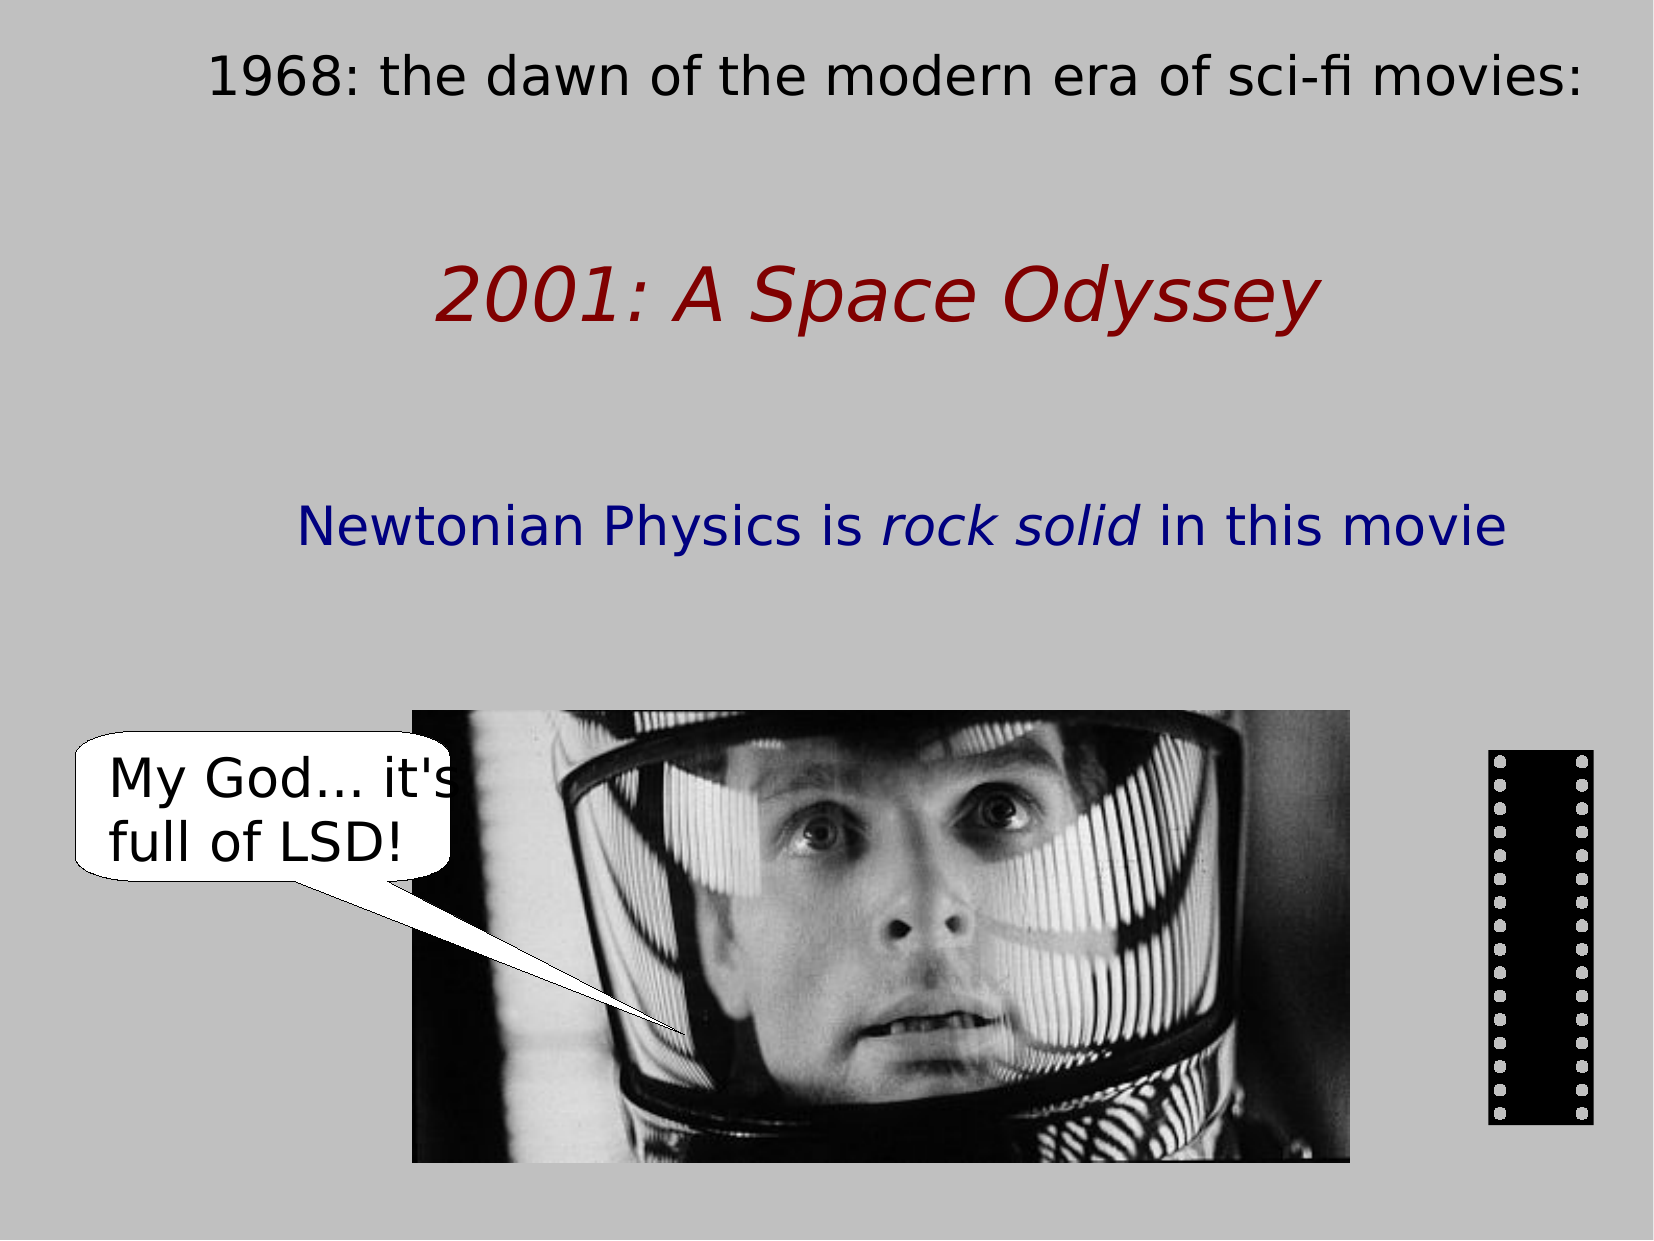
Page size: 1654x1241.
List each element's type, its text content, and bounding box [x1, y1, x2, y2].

text_box [443, 783, 451, 794]
text_box [443, 744, 451, 767]
text_box [443, 797, 451, 868]
text_box Newtonian Physics is rock solid in this movie [281, 487, 1402, 566]
text_box [443, 771, 451, 780]
text_box [1488, 750, 1594, 1126]
text_box [75, 731, 436, 874]
text_box 1968: the dawn of the modern era of sci-fi movies: [191, 37, 1463, 116]
text_box 2001: A Space Odyssey [421, 244, 1233, 348]
text_box My God... it's full of LSD! [93, 740, 443, 882]
picture [412, 710, 1350, 1163]
text_box [296, 882, 685, 1035]
